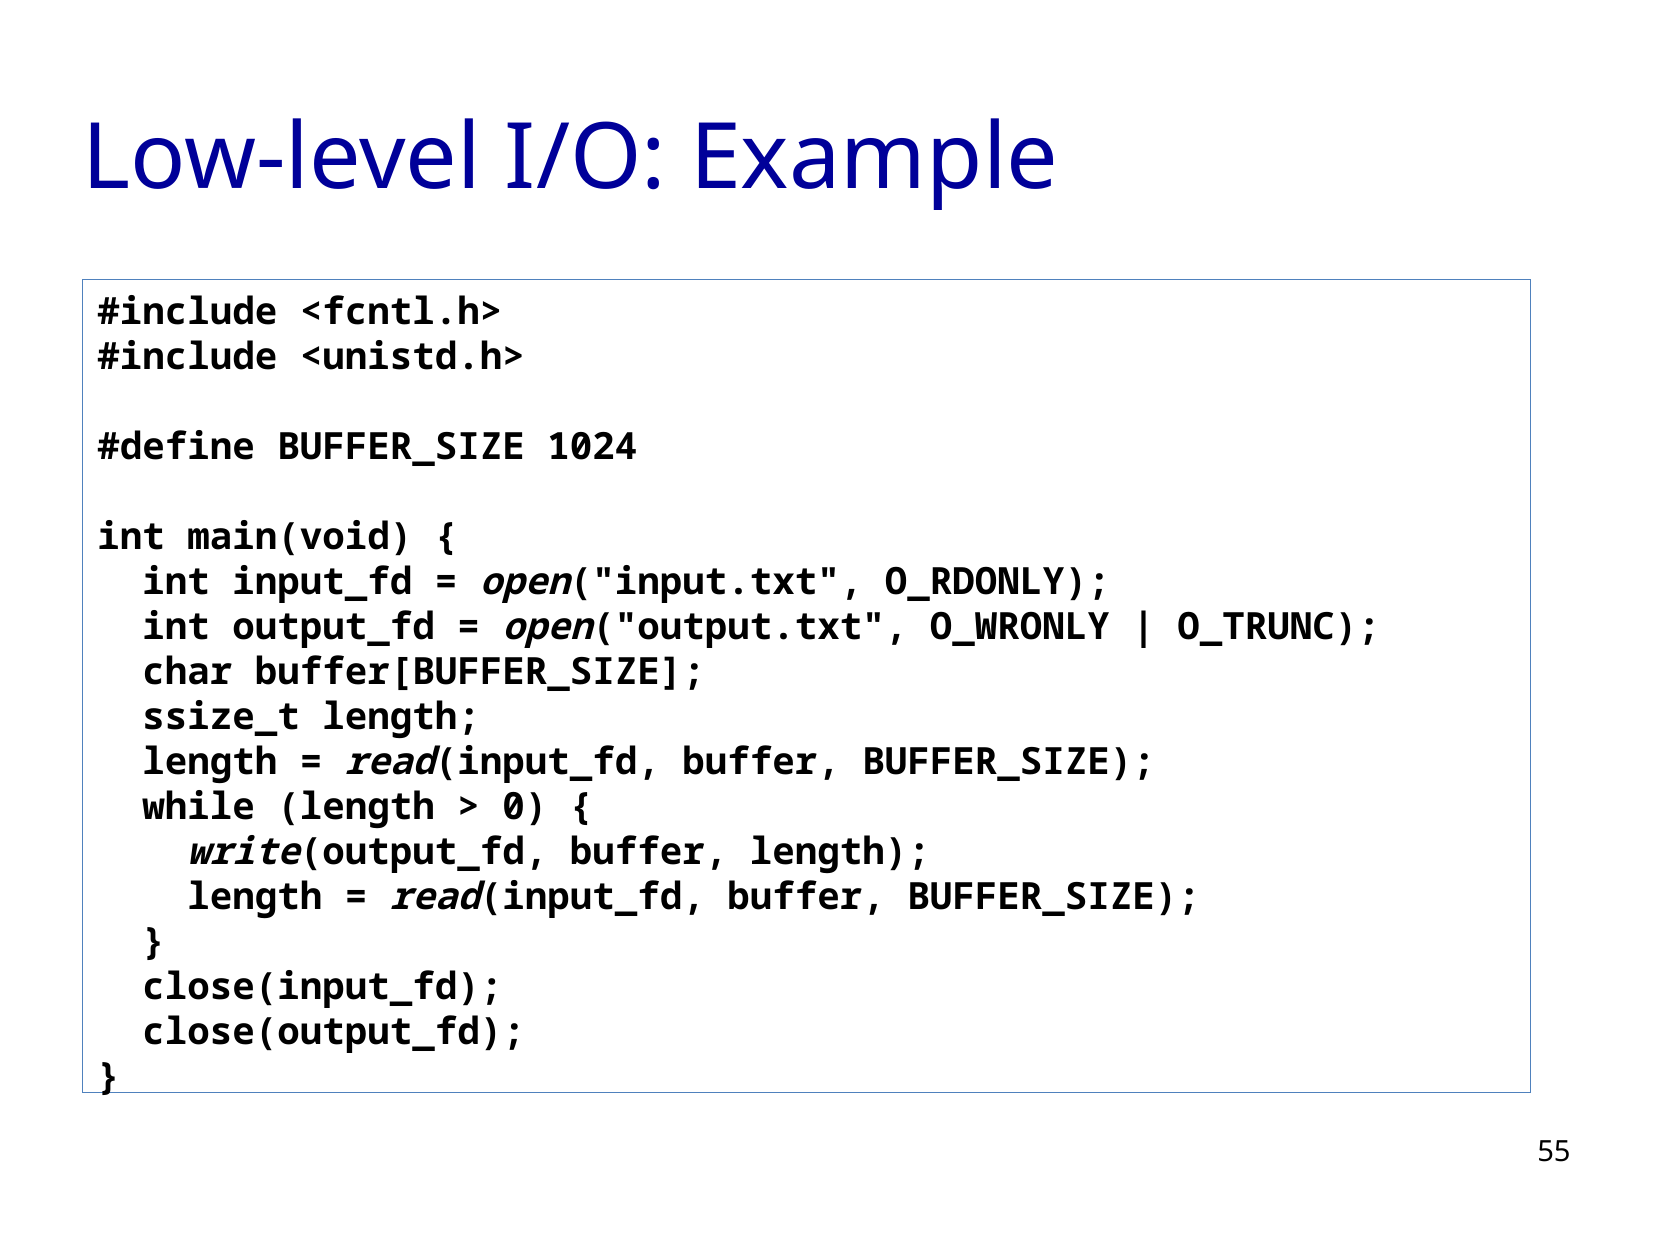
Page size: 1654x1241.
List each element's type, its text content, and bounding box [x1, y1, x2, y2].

title Low-level I/O: Example [82, 49, 1571, 257]
text_box #include <fcntl.h> #include <unistd.h> #define BUFFER_SIZE 1024 int main(void) { int input_fd = open("input.txt", O_RDONLY); int output_fd = open("output.txt", O_WRONLY | O_TRUNC); char buffer[BUFFER_SIZE]; ssize_t length; length = read(input_fd, buffer, BUFFER_SIZE); while (length > 0) { write(output_fd, buffer, length); length = read(input_fd, buffer, BUFFER_SIZE); } close(input_fd); close(output_fd); } [82, 279, 1531, 1093]
